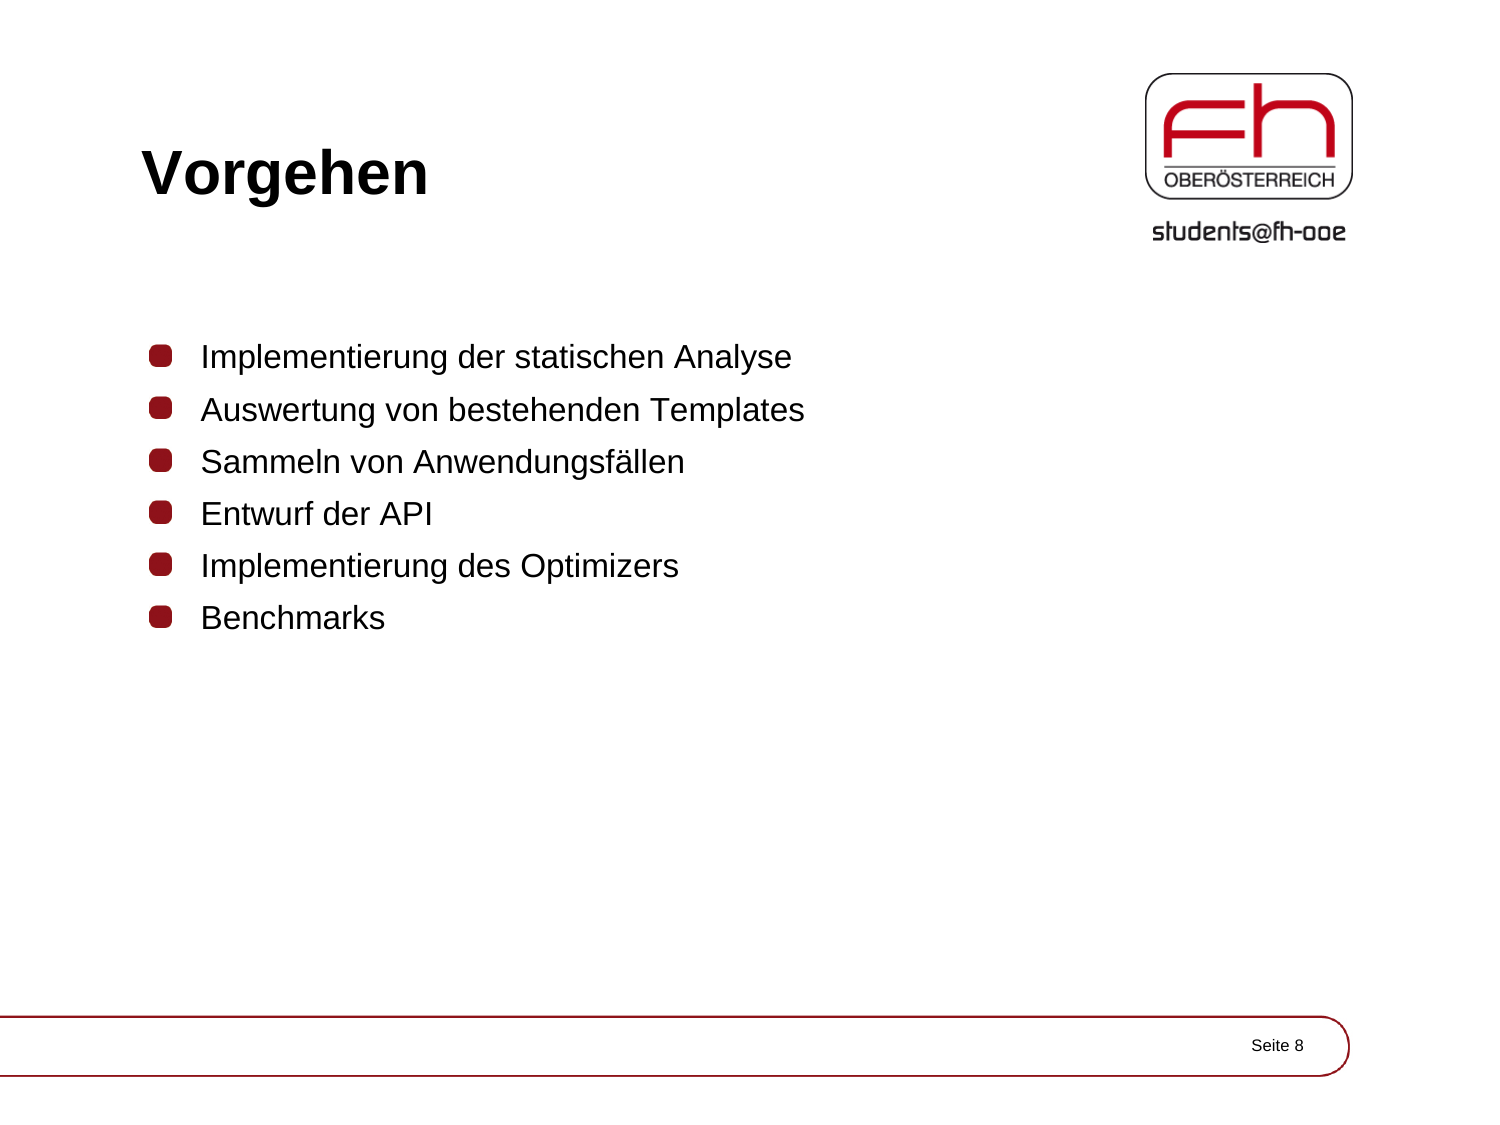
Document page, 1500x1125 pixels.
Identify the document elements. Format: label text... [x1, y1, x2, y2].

list Implementierung der statischen Analyse Auswertung von bestehenden Templates Sammeln von Anwendungsfällen Entwurf der API Implementierung des Optimizers Benchmarks [129, 283, 1344, 953]
picture [1145, 73, 1353, 243]
text_box Seite <number> [991, 1027, 1304, 1063]
picture [0, 1012, 1353, 1080]
title Vorgehen [141, 66, 1108, 208]
